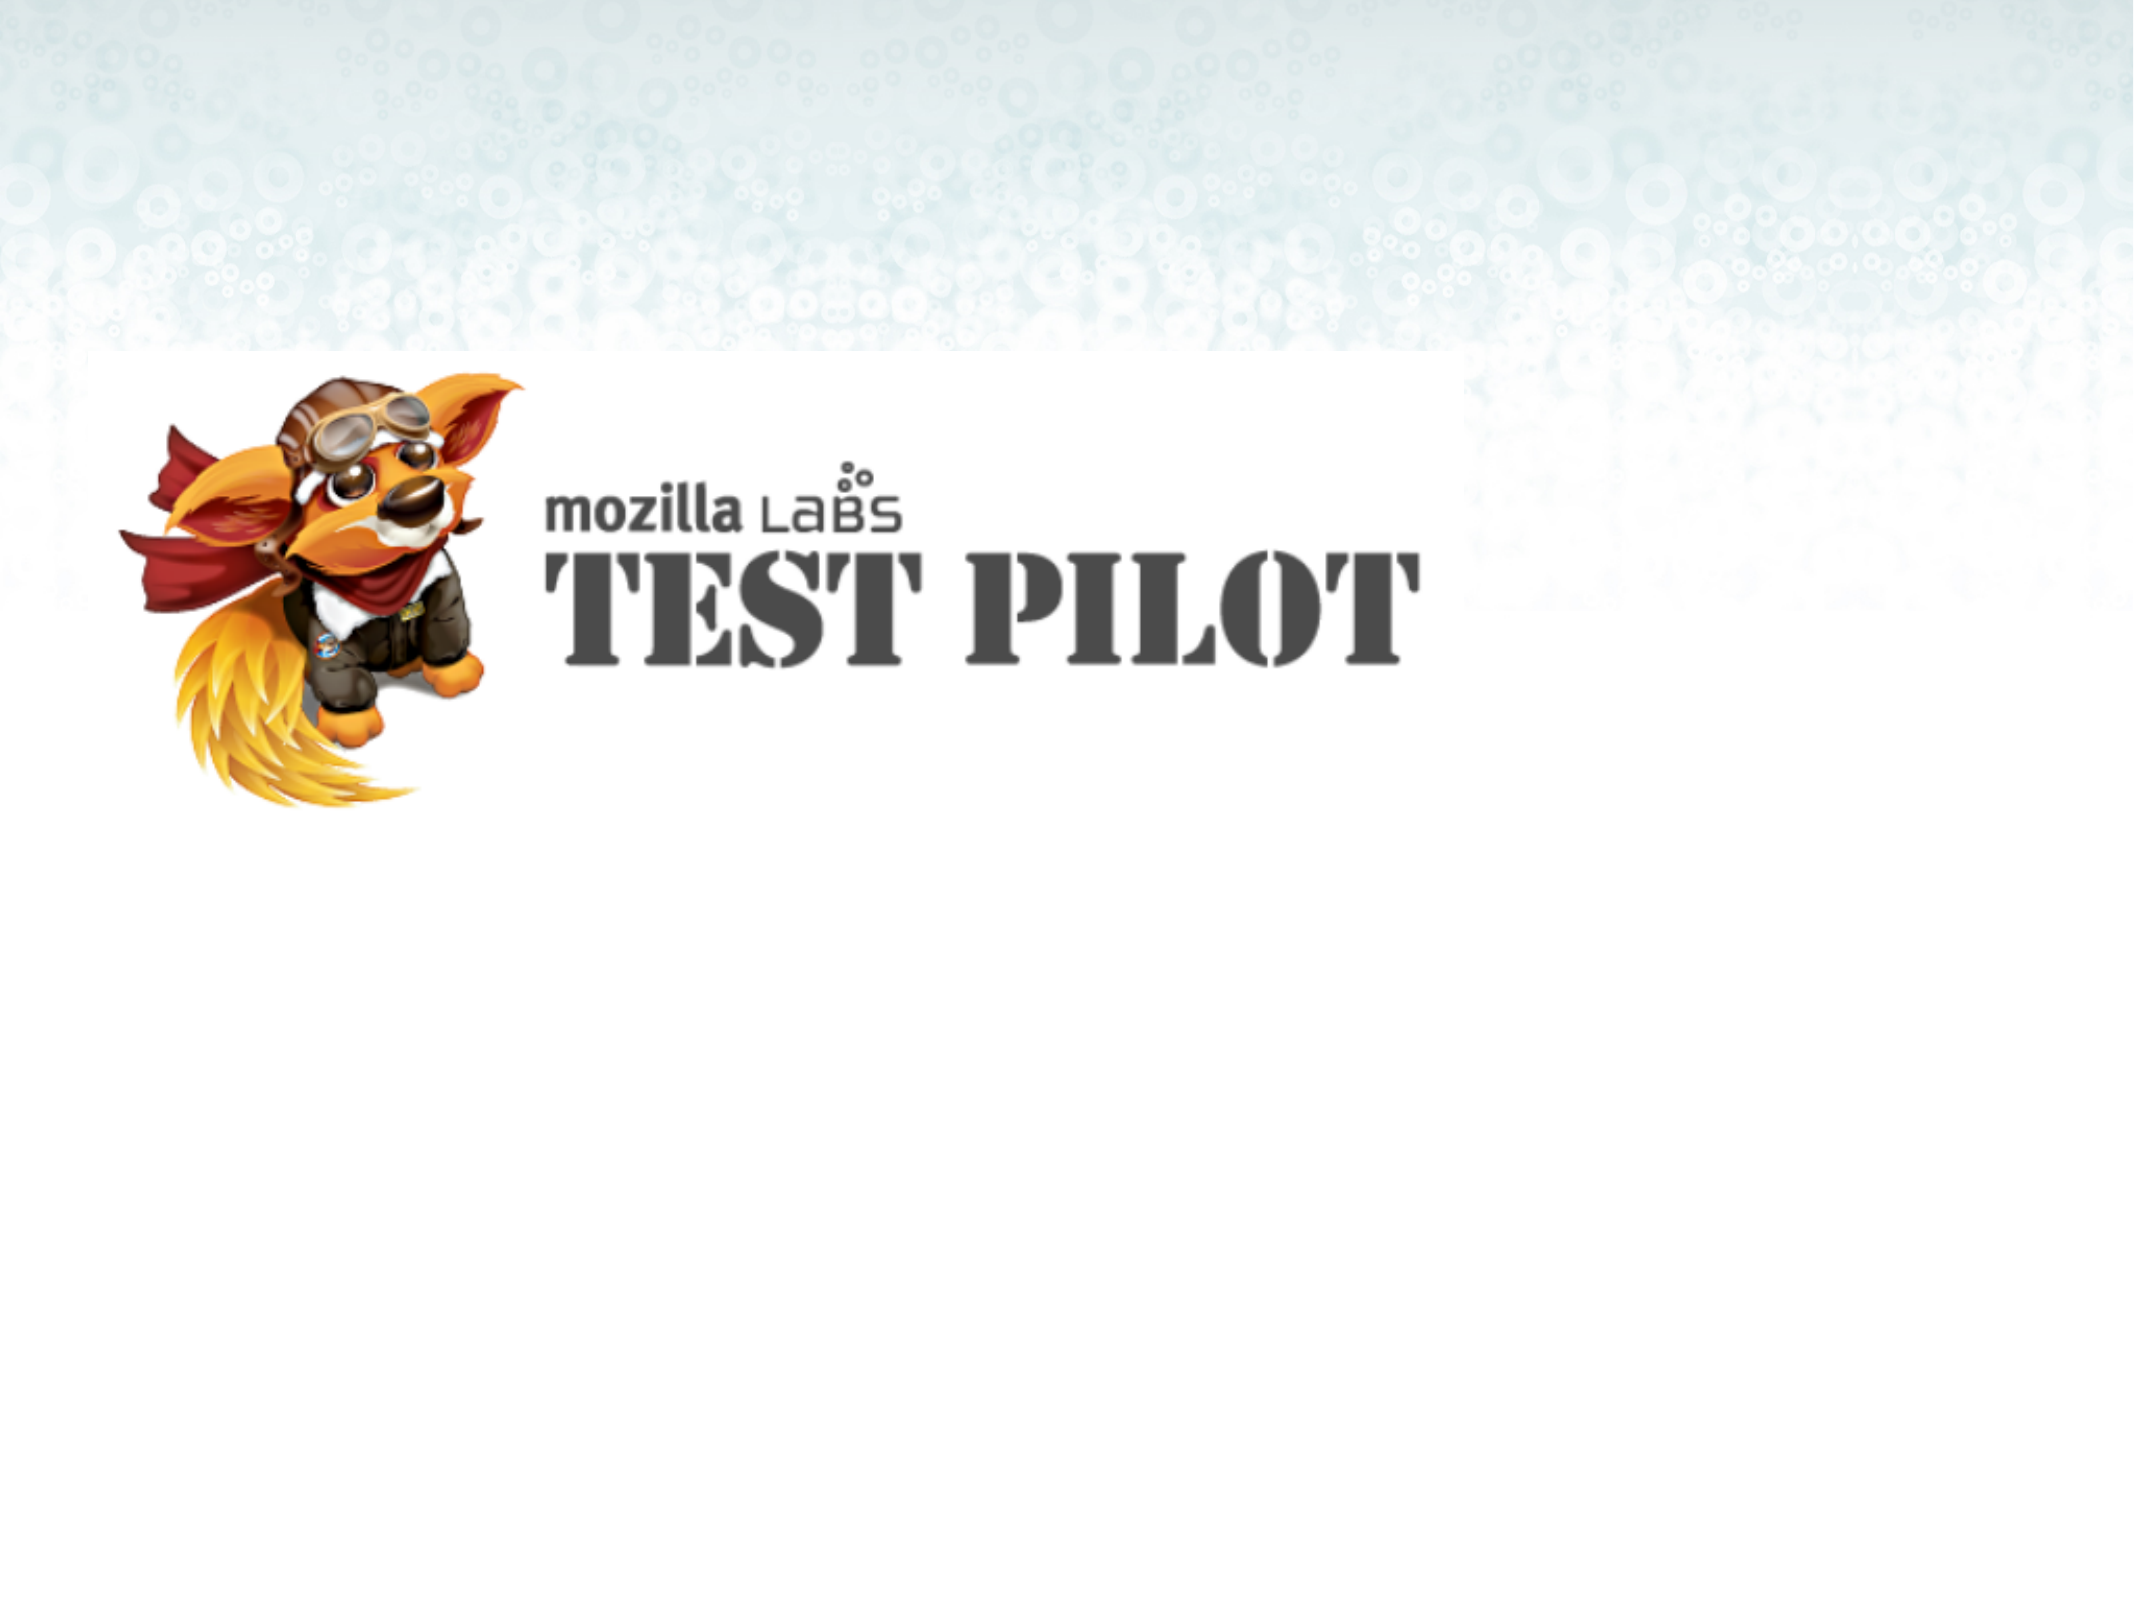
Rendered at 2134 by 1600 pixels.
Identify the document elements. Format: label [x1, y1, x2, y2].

picture [0, 0, 2134, 982]
